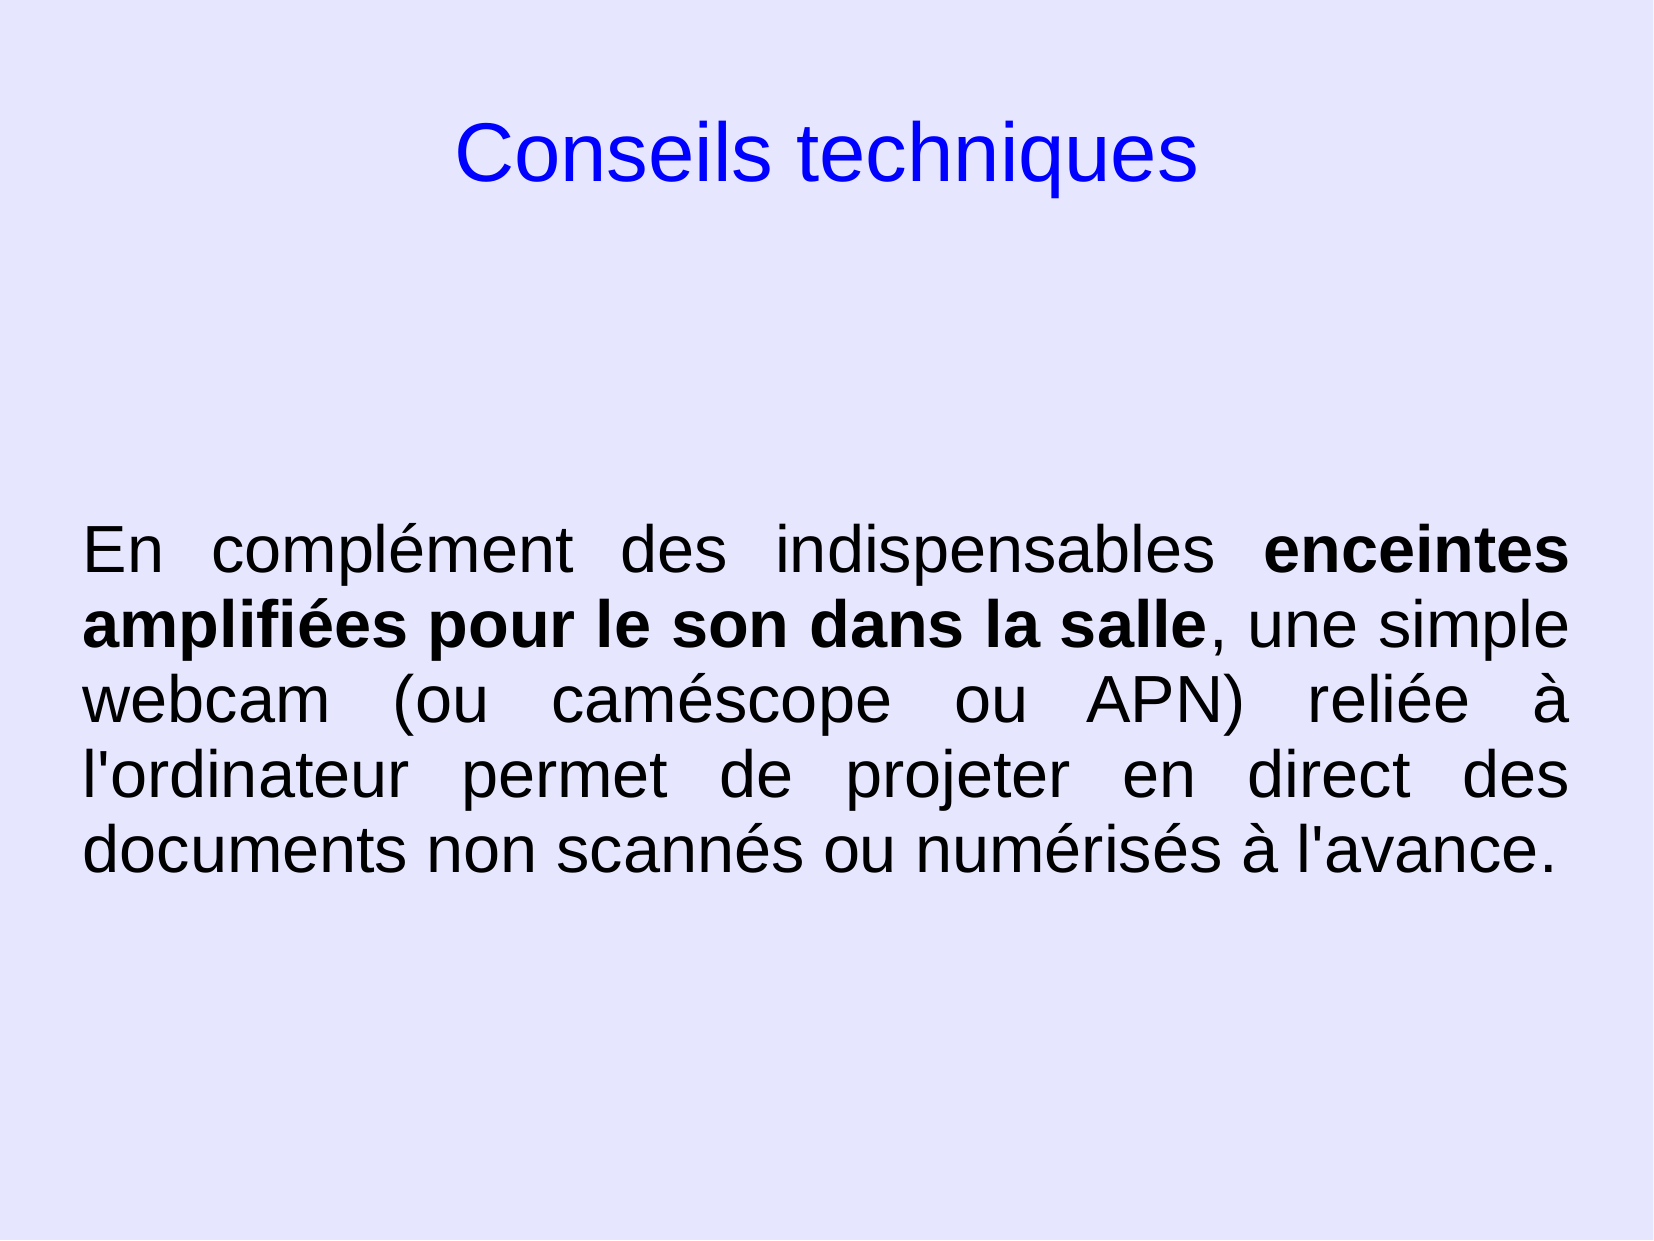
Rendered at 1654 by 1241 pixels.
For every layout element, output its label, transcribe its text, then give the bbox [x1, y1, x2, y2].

subtitle En complément des indispensables enceintes amplifiées pour le son dans la salle, une simple webcam (ou caméscope ou APN) reliée à l'ordinateur permet de projeter en direct des documents non scannés ou numérisés à l'avance. [82, 297, 1571, 1102]
title Conseils techniques [82, 56, 1571, 250]
